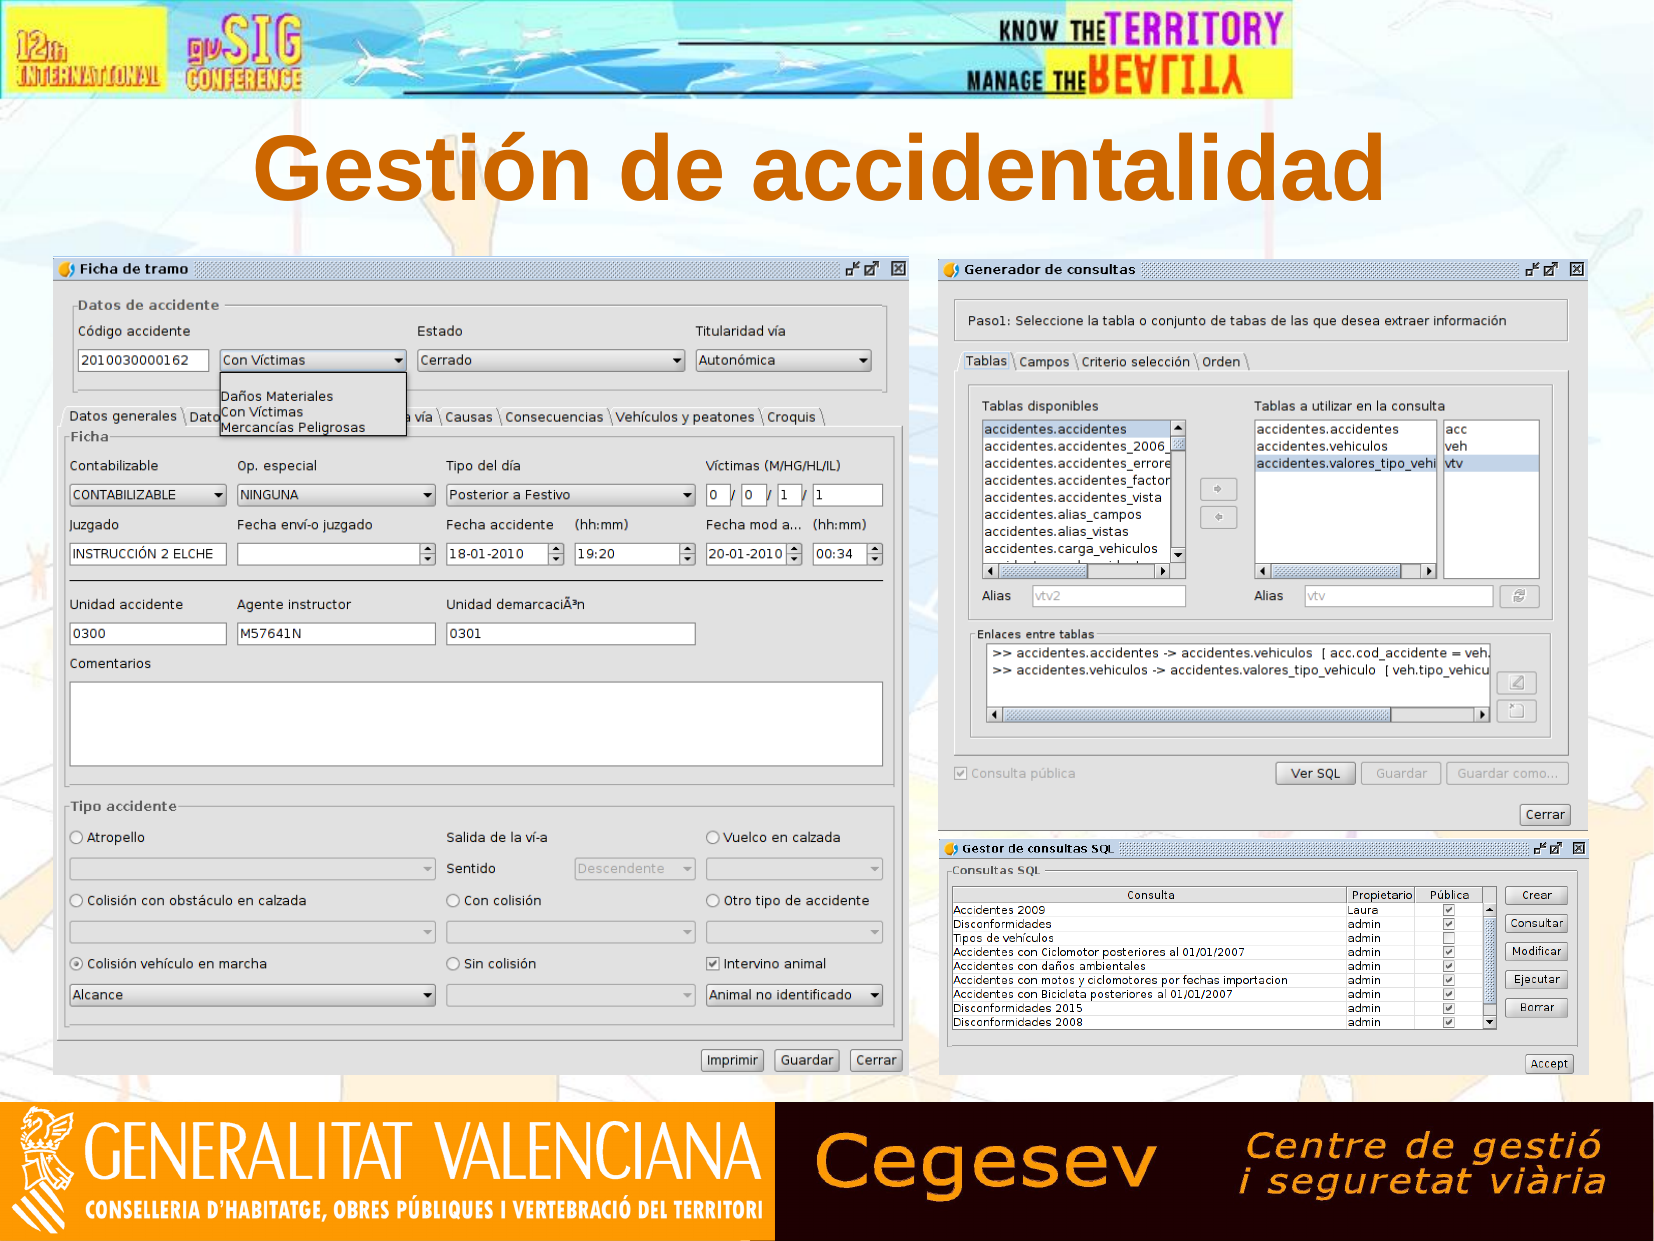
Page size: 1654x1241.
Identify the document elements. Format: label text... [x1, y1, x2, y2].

picture [0, 0, 1654, 1241]
title Gestión de accidentalidad [47, 64, 1595, 272]
